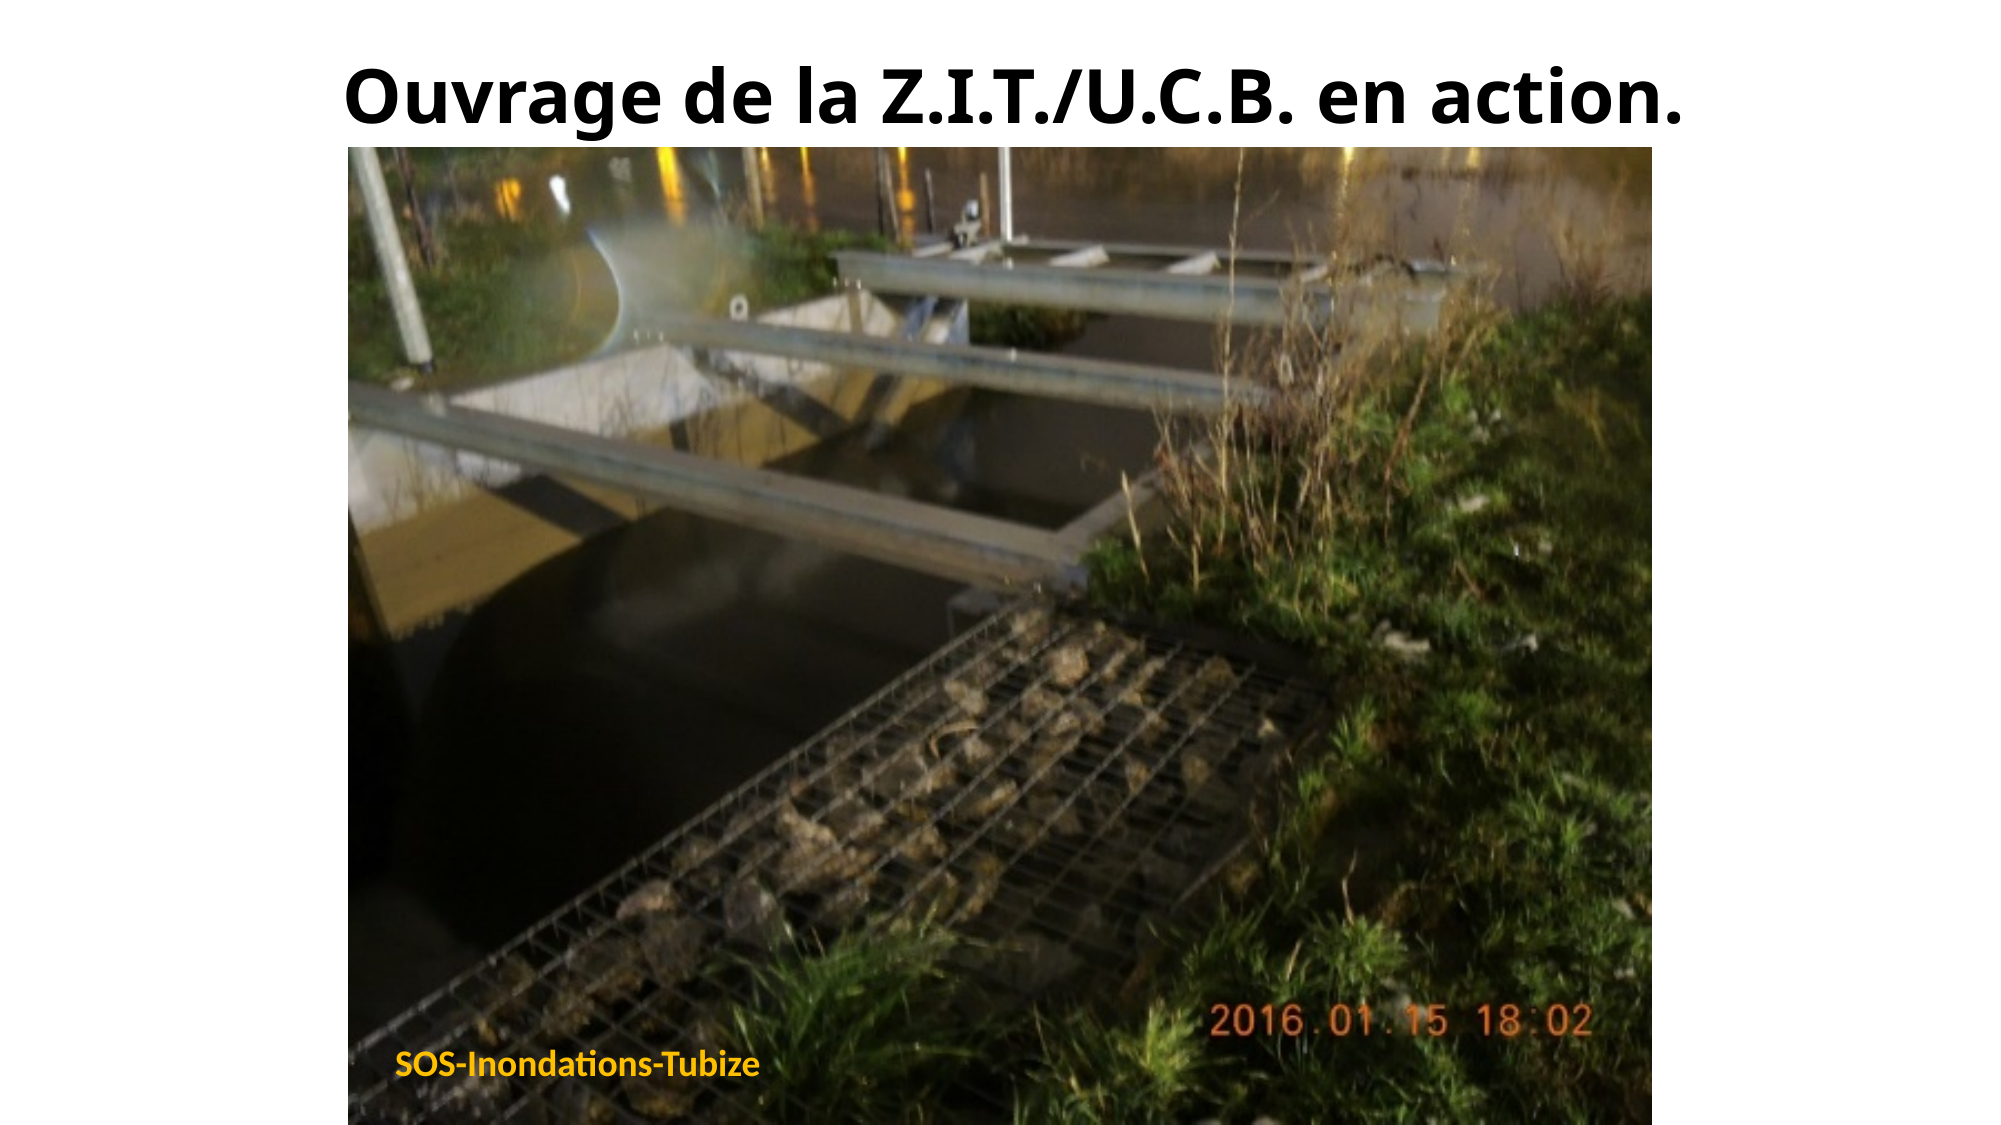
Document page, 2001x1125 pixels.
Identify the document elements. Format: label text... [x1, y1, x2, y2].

text_box SOS-Inondations-Tubize [380, 1030, 782, 1092]
picture [348, 147, 1652, 1125]
title Ouvrage de la Z.I.T./U.C.B. en action. [137, 0, 1863, 189]
